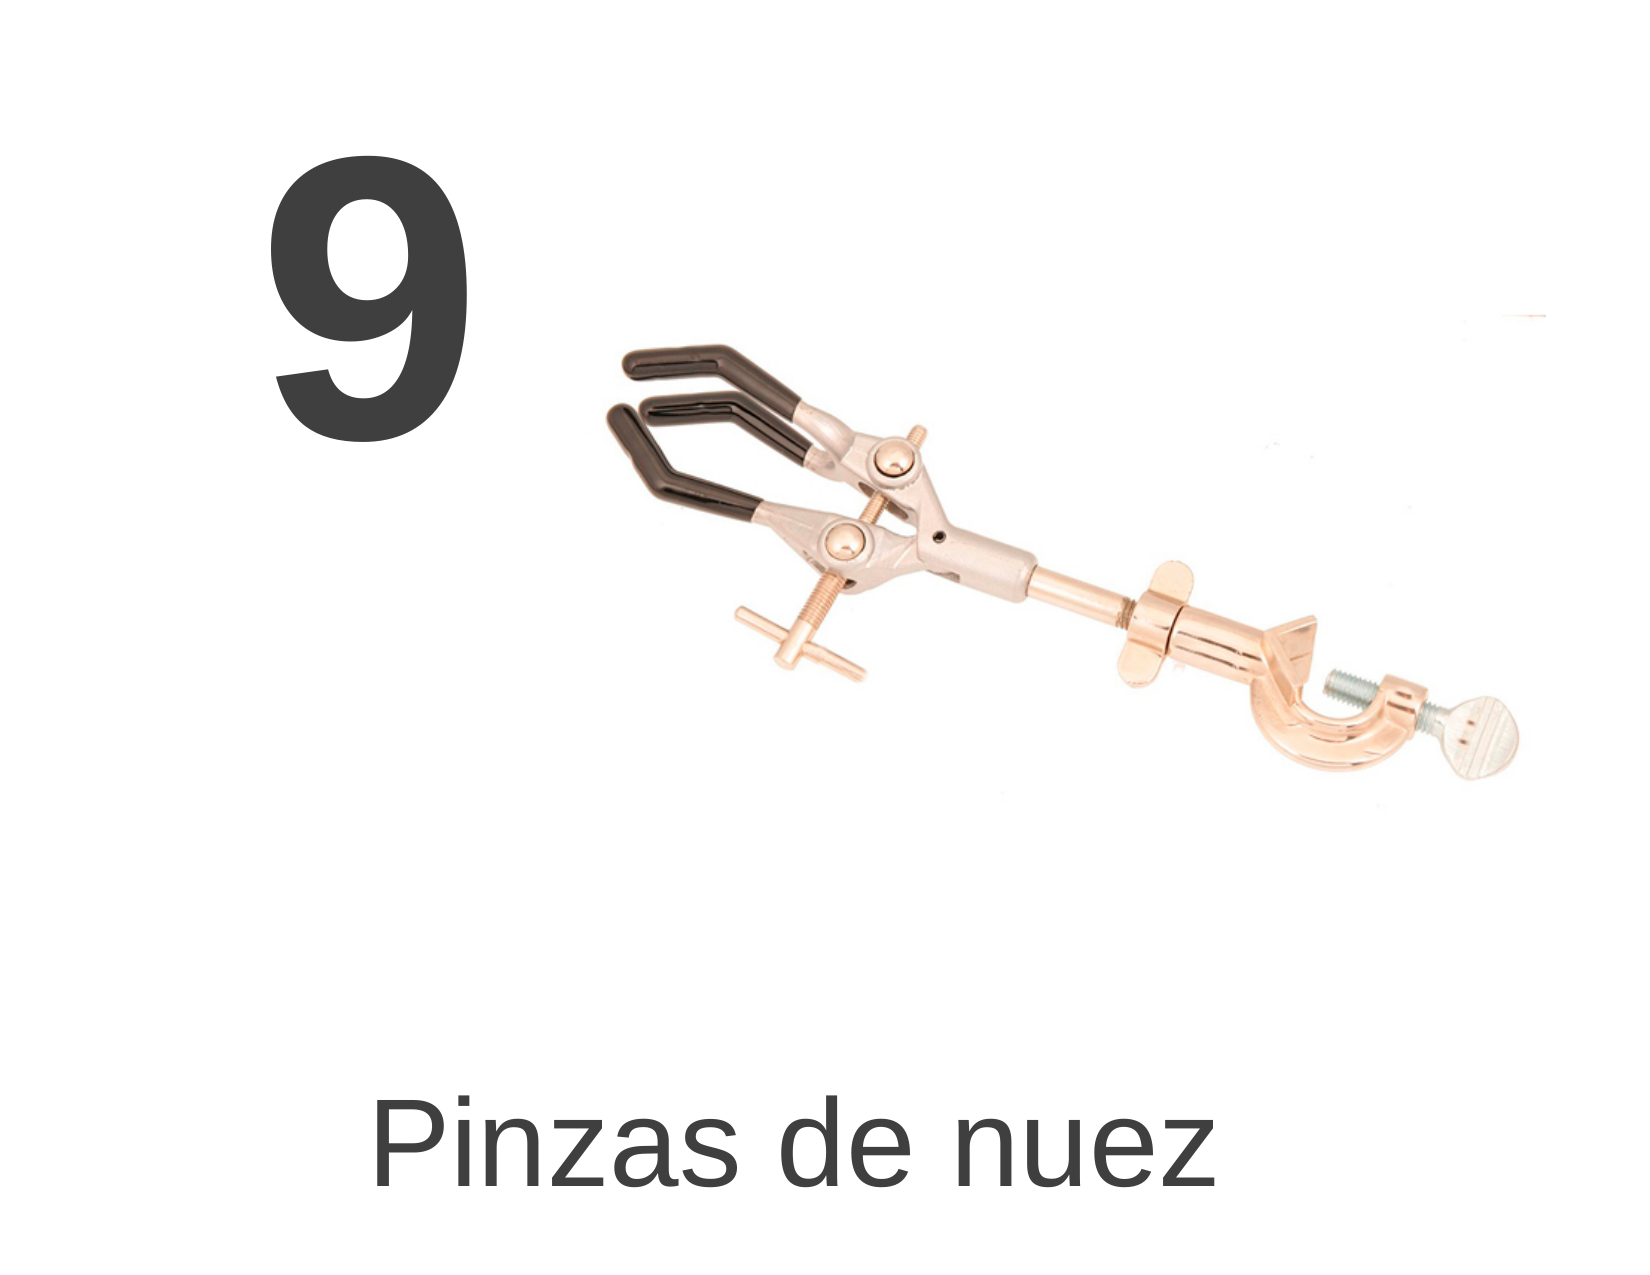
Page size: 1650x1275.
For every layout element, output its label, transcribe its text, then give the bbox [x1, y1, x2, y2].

picture [579, 278, 1546, 951]
text_box 9 [91, 83, 650, 534]
text_box Pinzas de nuez [297, 1054, 1291, 1221]
